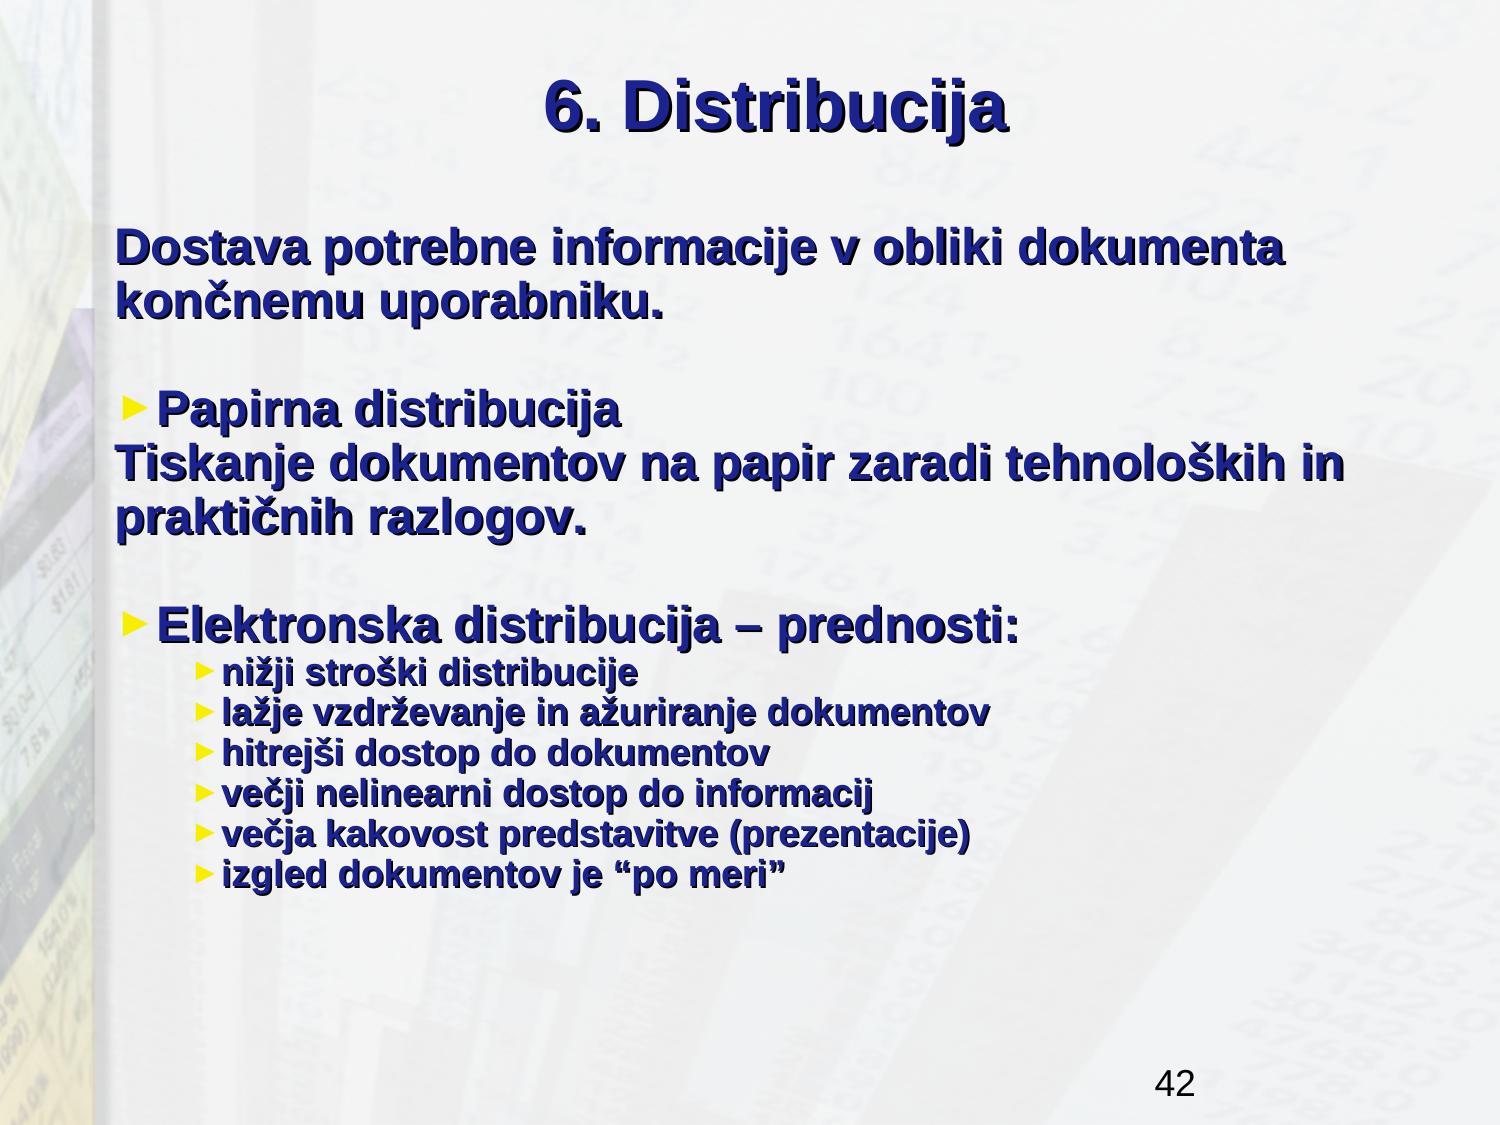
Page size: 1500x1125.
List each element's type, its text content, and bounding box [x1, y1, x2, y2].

list Dostava potrebne informacije v obliki dokumenta končnemu uporabniku. Papirna distribucija Tiskanje dokumentov na papir zaradi tehnoloških in praktičnih razlogov. Elektronska distribucija – prednosti: nižji stroški distribucije lažje vzdrževanje in ažuriranje dokumentov hitrejši dostop do dokumentov večji nelinearni dostop do informacij večja kakovost predstavitve (prezentacije) izgled dokumentov je “po meri” [99, 212, 1447, 903]
picture [0, 0, 1500, 1125]
title 6. Distribucija [100, 7, 1451, 195]
